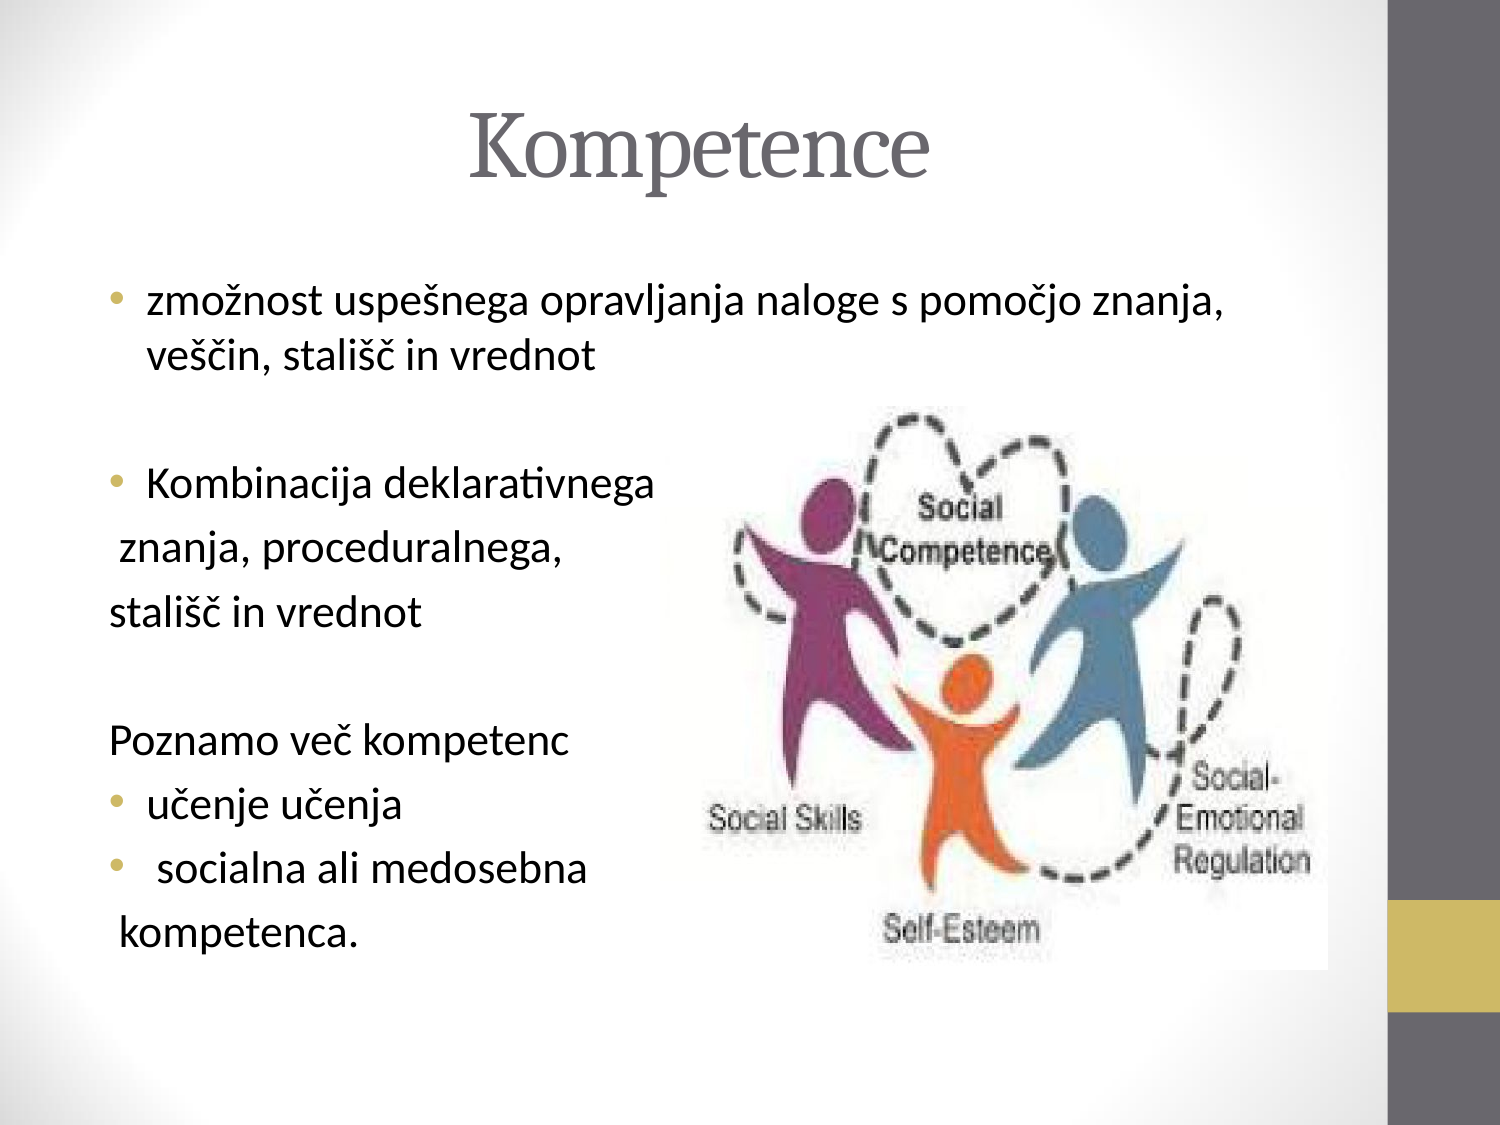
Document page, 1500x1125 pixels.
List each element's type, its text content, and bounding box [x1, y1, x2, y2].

title Kompetence [75, 45, 1325, 233]
picture [0, 0, 1387, 1125]
list zmožnost uspešnega opravljanja naloge s pomočjo znanja, veščin, stališč in vrednot Kombinacija deklarativnega znanja, proceduralnega, stališč in vrednot Poznamo več kompetenc učenje učenja socialna ali medosebna kompetenca. [75, 262, 1325, 1050]
